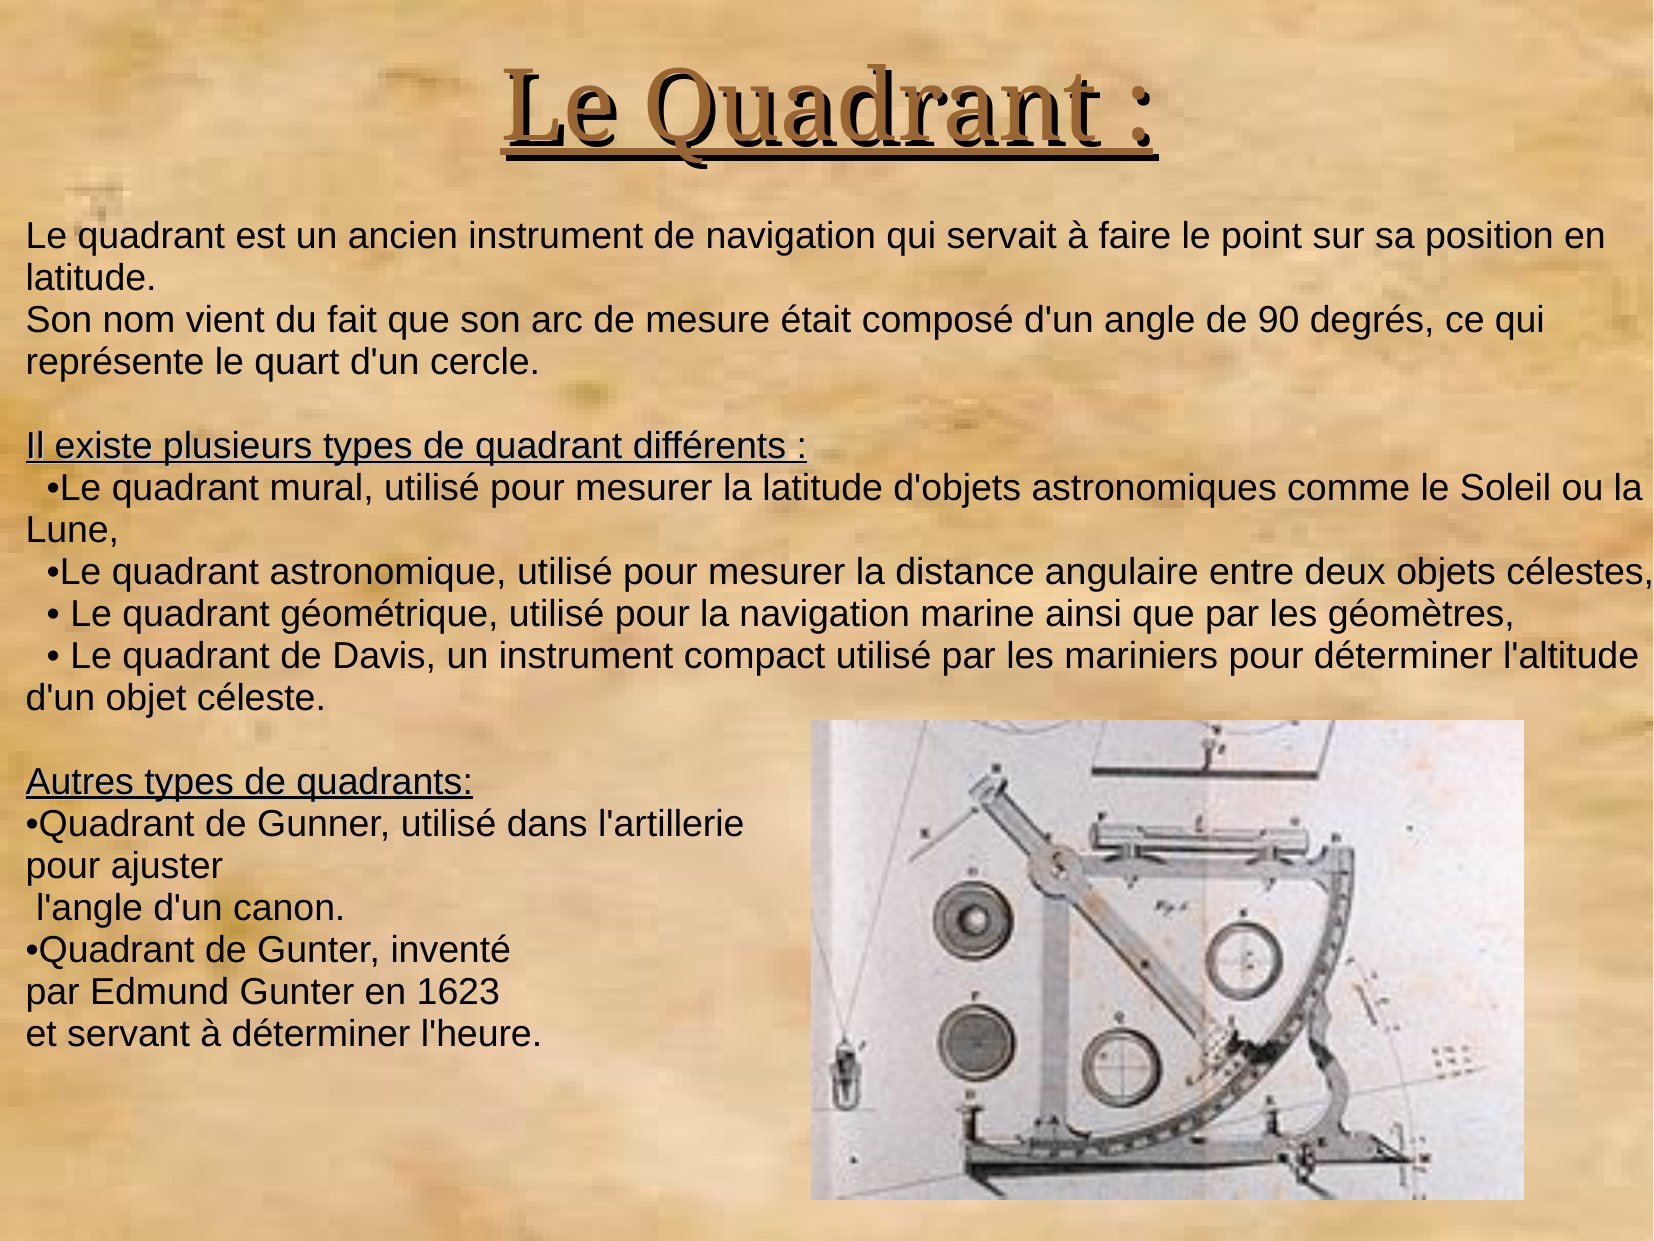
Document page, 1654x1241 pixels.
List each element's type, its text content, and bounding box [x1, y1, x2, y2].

text_box Le quadrant est un ancien instrument de navigation qui servait à faire le point sur sa position en latitude. Son nom vient du fait que son arc de mesure était composé d'un angle de 90 degrés, ce qui représente le quart d'un cercle. Il existe plusieurs types de quadrant différents : •Le quadrant mural, utilisé pour mesurer la latitude d'objets astronomiques comme le Soleil ou la Lune, •Le quadrant astronomique, utilisé pour mesurer la distance angulaire entre deux objets célestes, • Le quadrant géométrique, utilisé pour la navigation marine ainsi que par les géomètres, • Le quadrant de Davis, un instrument compact utilisé par les mariniers pour déterminer l'altitude d'un objet céleste. Autres types de quadrants: •Quadrant de Gunner, utilisé dans l'artillerie pour ajuster l'angle d'un canon. •Quadrant de Gunter, inventé par Edmund Gunter en 1623 et servant à déterminer l'heure. [10, 207, 1654, 1063]
title Le Quadrant : [82, 44, 1571, 207]
picture [0, 0, 1654, 1241]
